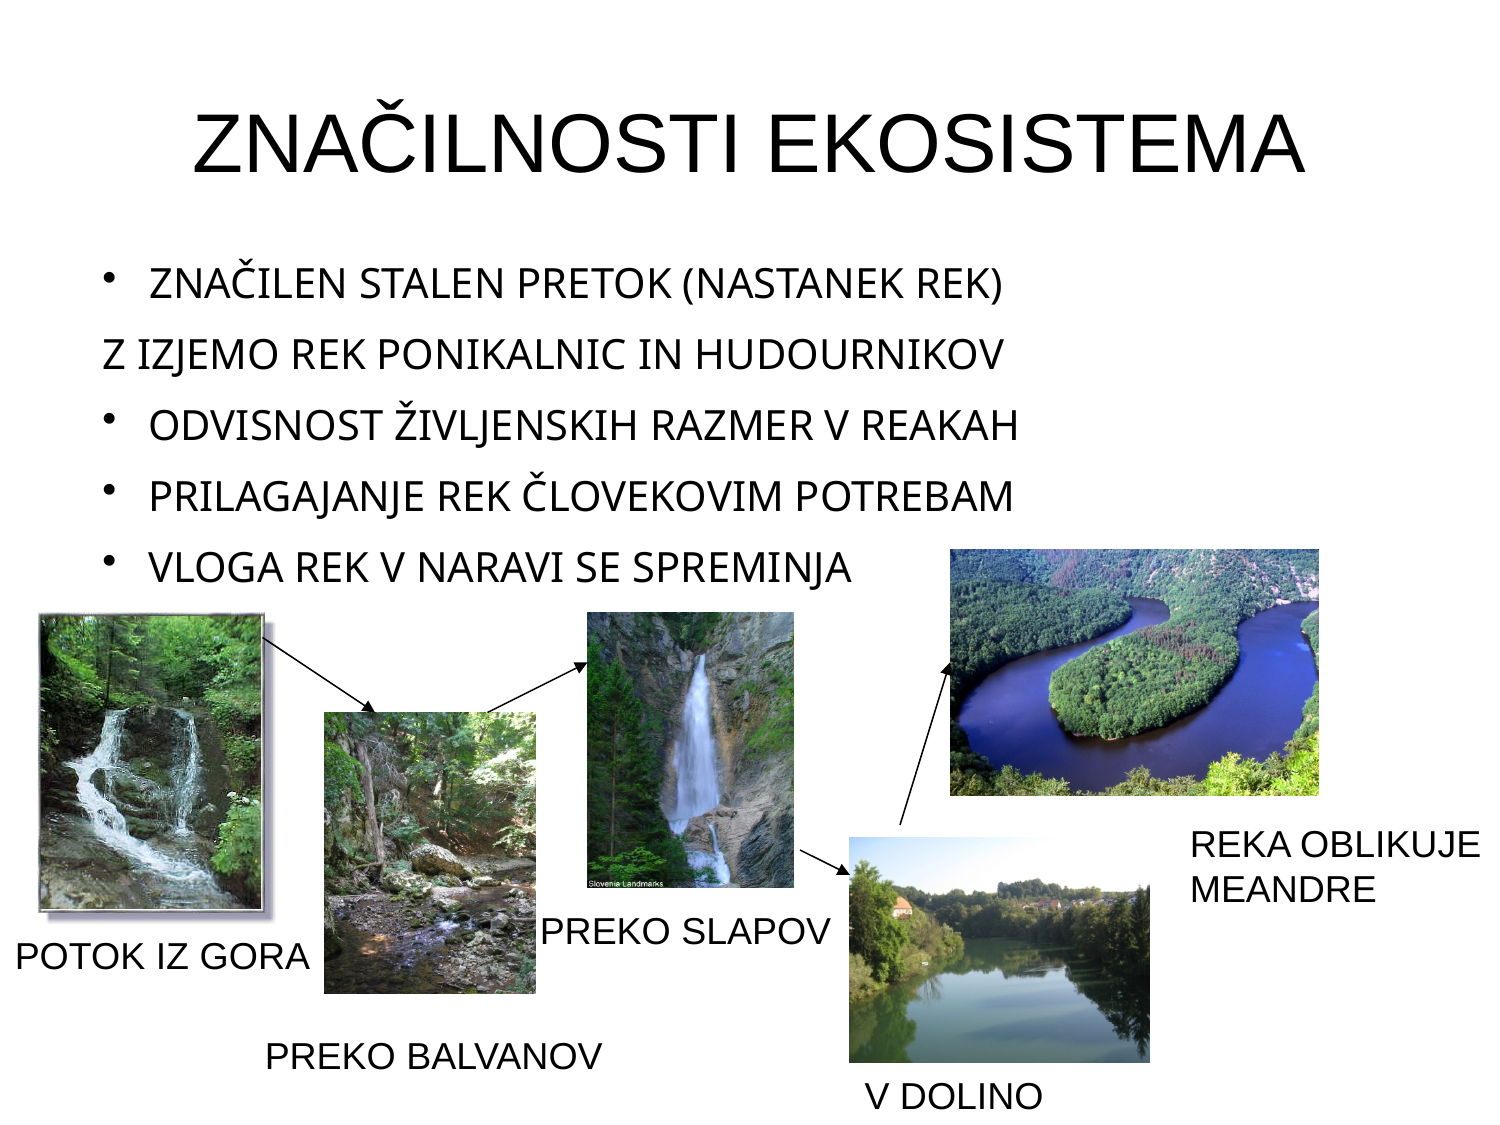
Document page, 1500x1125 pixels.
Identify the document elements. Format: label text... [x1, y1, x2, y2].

picture [324, 712, 536, 994]
picture [849, 837, 1150, 1063]
picture [587, 612, 794, 888]
title ZNAČILNOSTI EKOSISTEMA [37, 45, 1463, 233]
picture [950, 549, 1319, 796]
text_box PREKO SLAPOV [524, 899, 849, 960]
text_box REKA OBLIKUJE MEANDRE [1175, 812, 1500, 918]
text_box PREKO BALVANOV [249, 1024, 675, 1085]
picture [37, 612, 277, 924]
text_box POTOK IZ GORA [0, 924, 324, 985]
text_box ZNAČILEN STALEN PRETOK (NASTANEK REK) Z IZJEMO REK PONIKALNIC IN HUDOURNIKOV ODVISNOST ŽIVLJENSKIH RAZMER V REAKAH PRILAGAJANJE REK ČLOVEKOVIM POTREBAM VLOGA REK V NARAVI SE SPREMINJA [87, 249, 1438, 599]
text_box V DOLINO [849, 1064, 1138, 1125]
